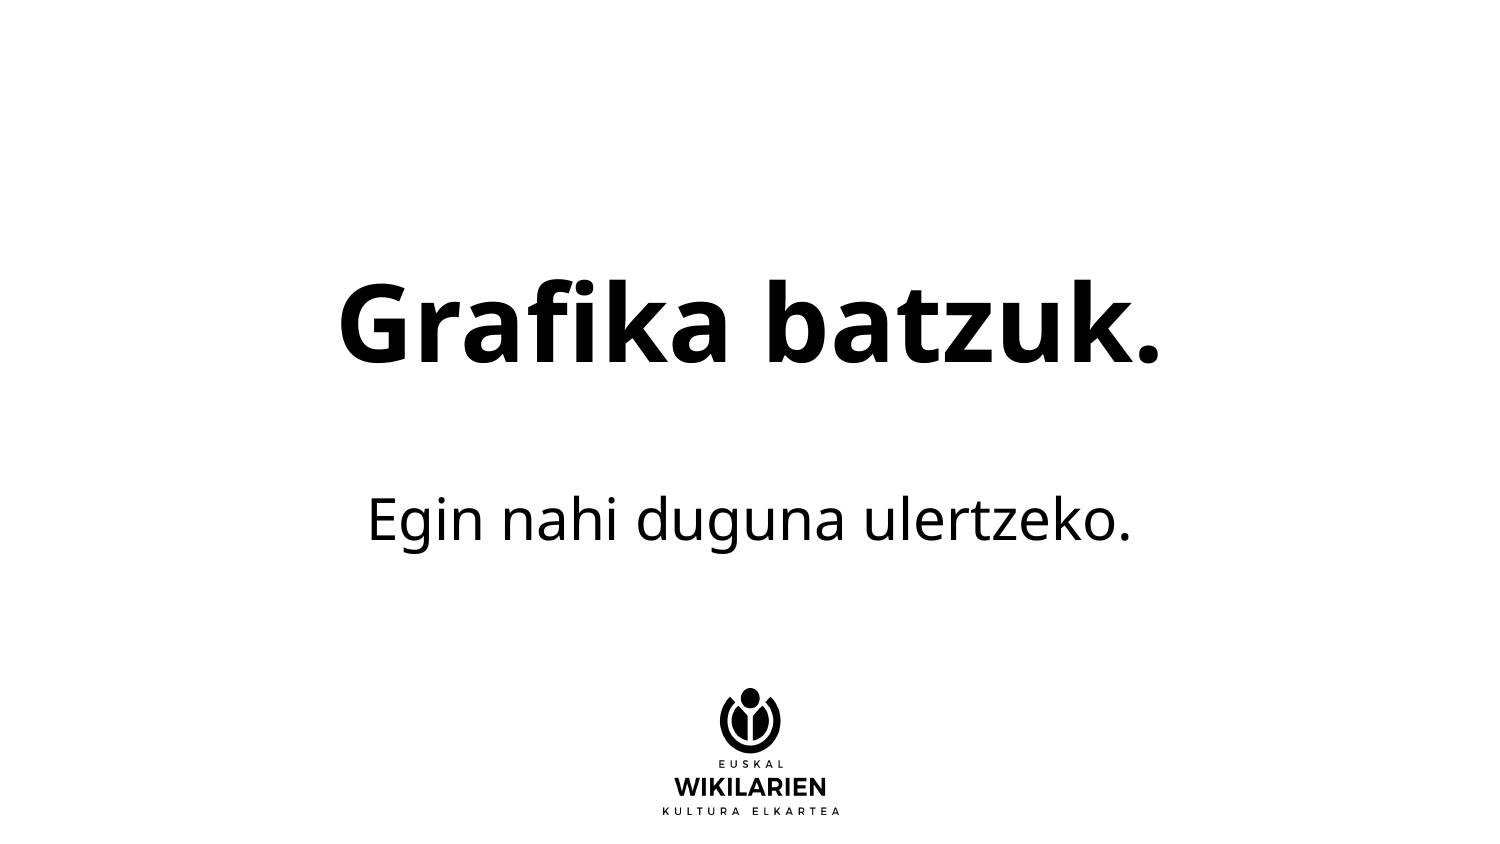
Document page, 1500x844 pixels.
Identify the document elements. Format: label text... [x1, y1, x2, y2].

picture [663, 688, 839, 815]
subtitle Egin nahi duguna ulertzeko. [116, 429, 1384, 605]
title Grafika batzuk. [116, 238, 1384, 401]
